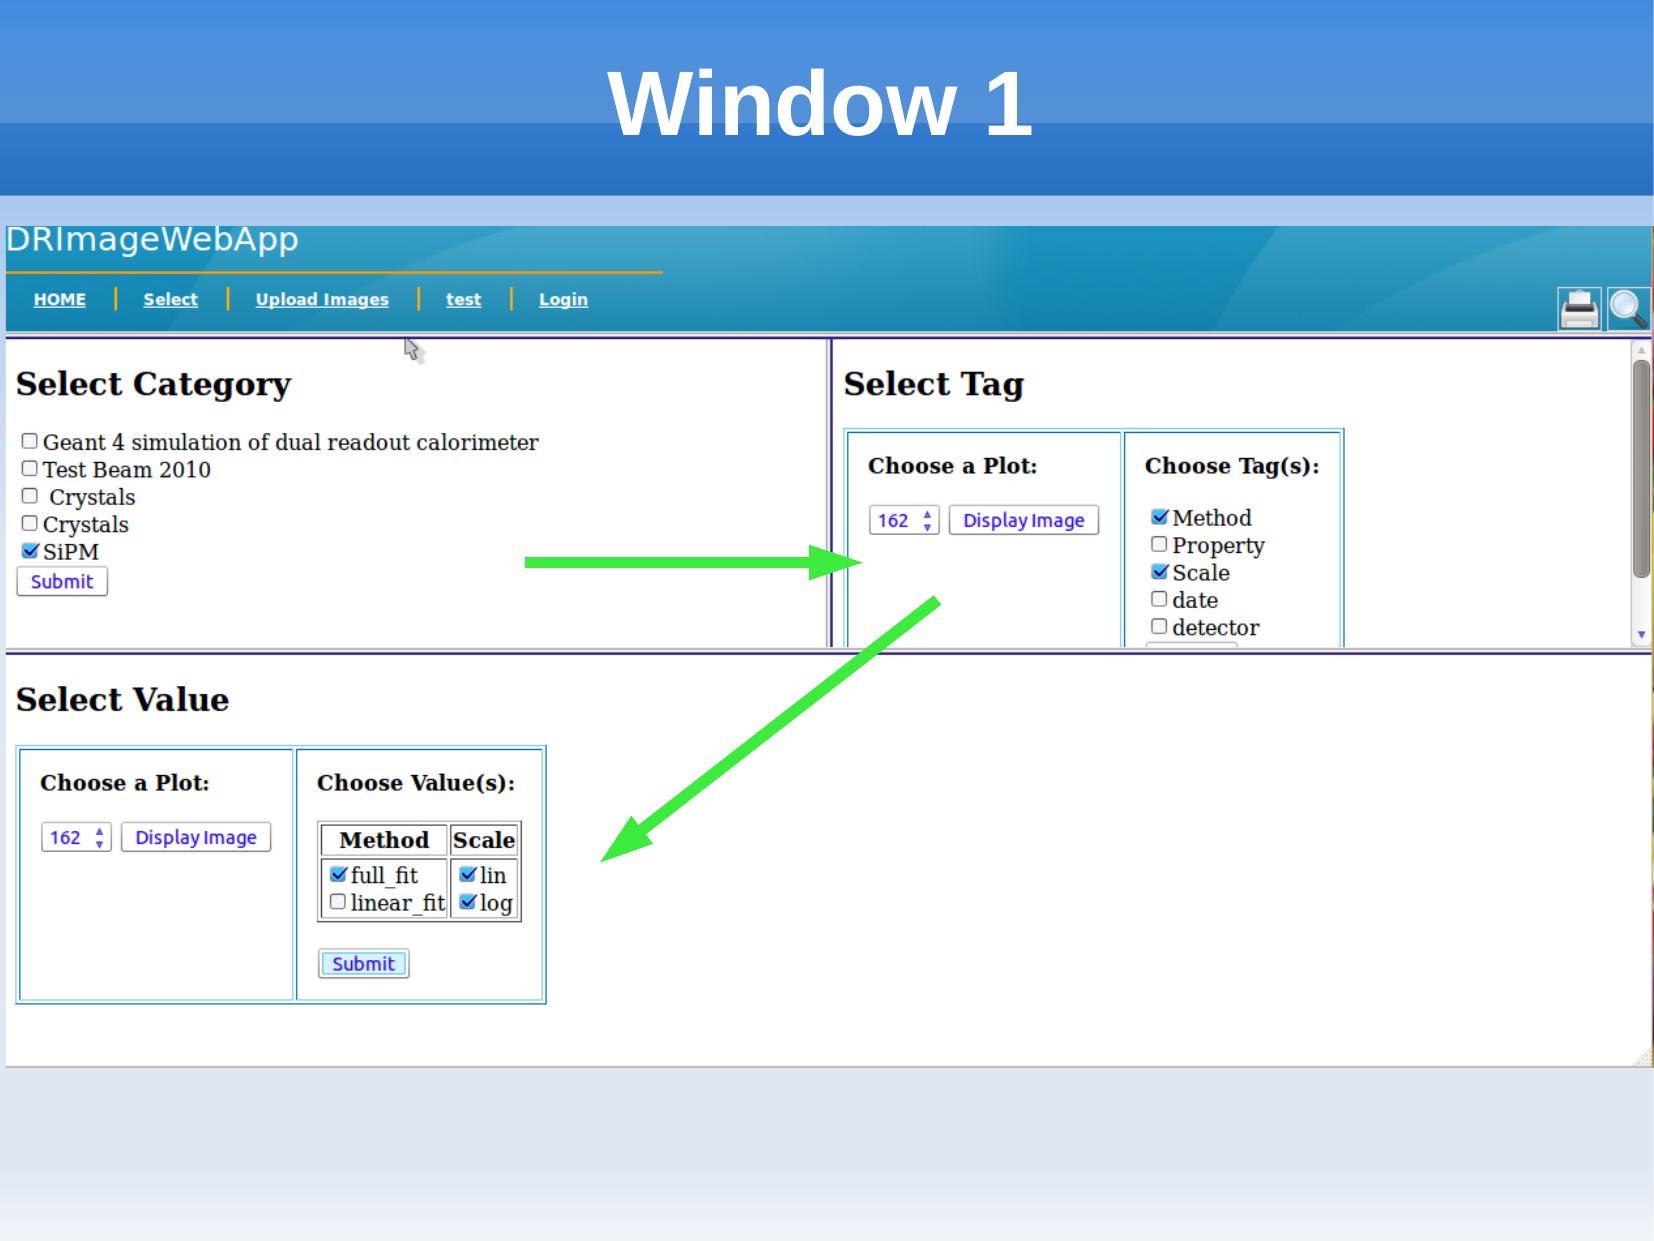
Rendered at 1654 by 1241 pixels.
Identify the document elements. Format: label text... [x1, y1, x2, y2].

picture [0, 0, 1654, 1241]
title Window 1 [76, 0, 1565, 208]
